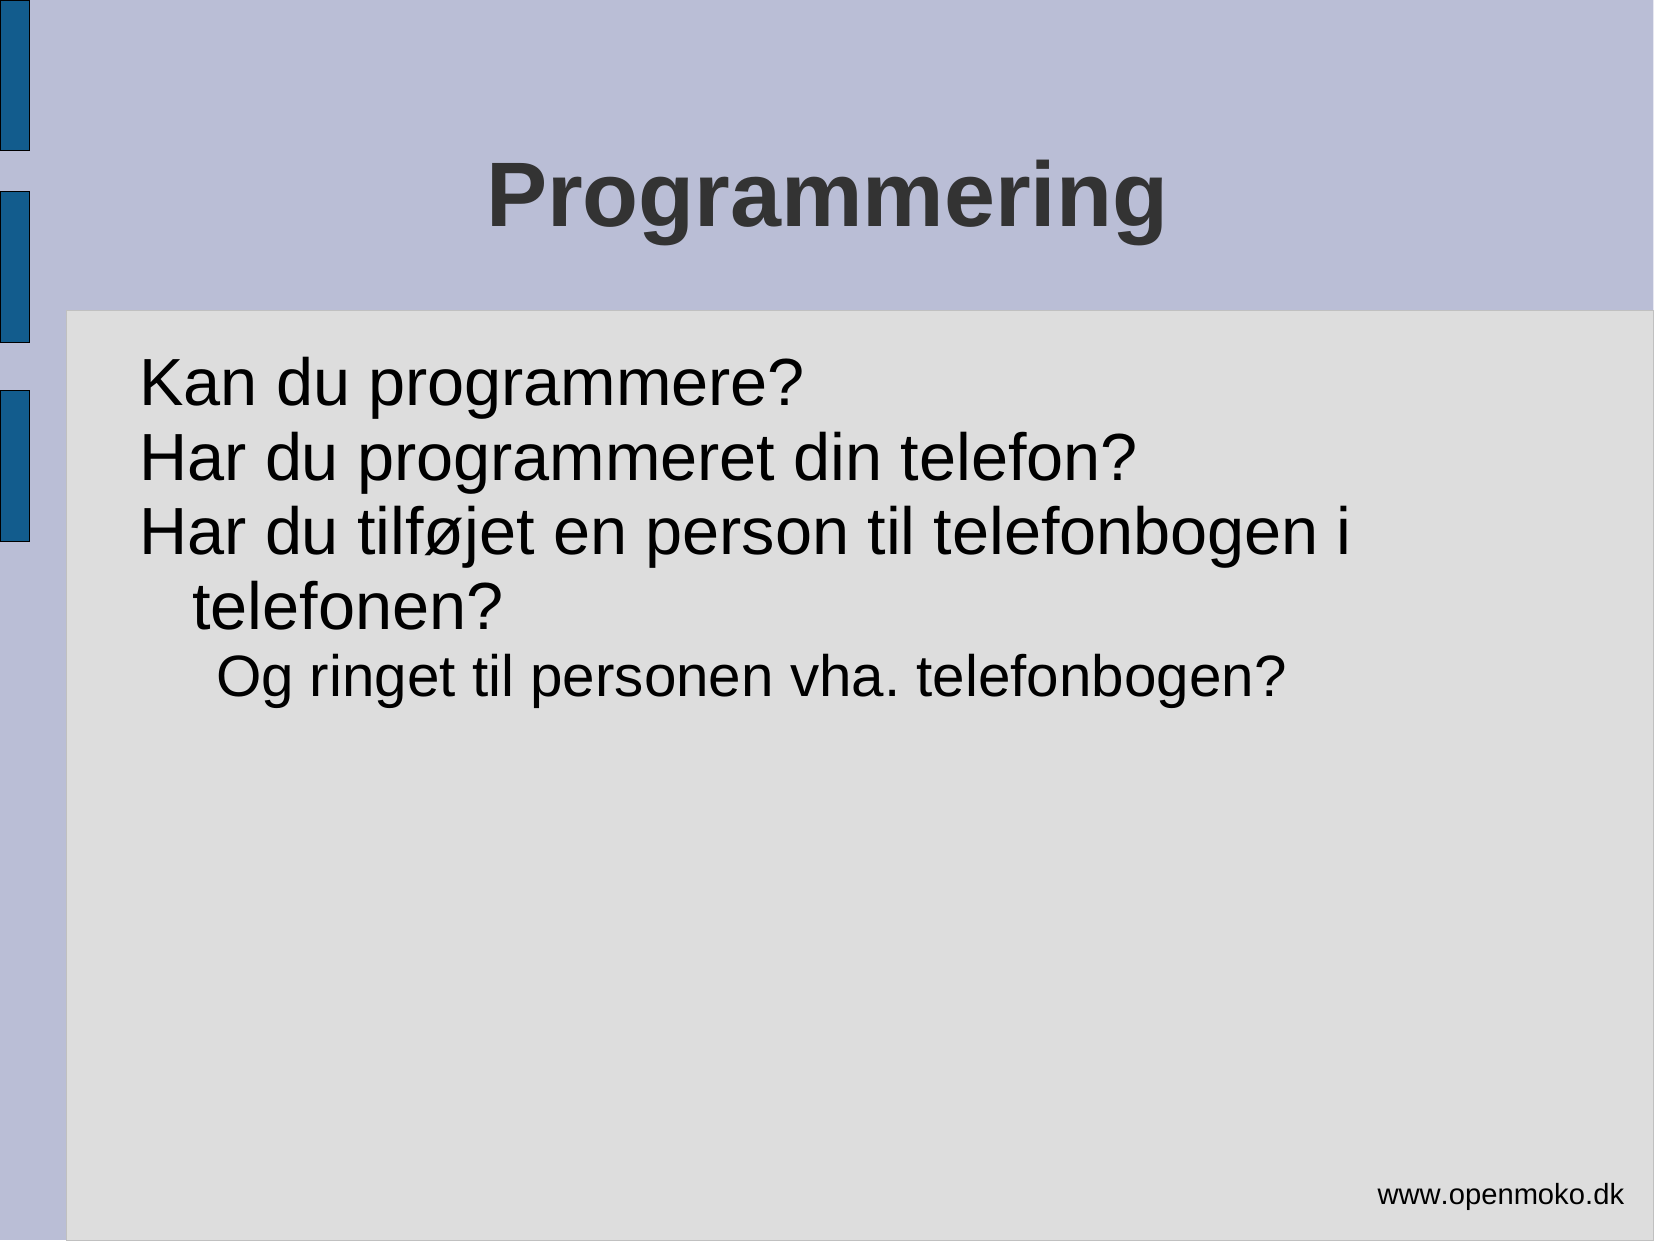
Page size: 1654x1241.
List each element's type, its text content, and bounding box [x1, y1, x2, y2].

list Kan du programmere? Har du programmeret din telefon? Har du tilføjet en person til telefonbogen i telefonen? Og ringet til personen vha. telefonbogen? [121, 344, 1534, 1127]
title Programmering [121, 91, 1534, 299]
